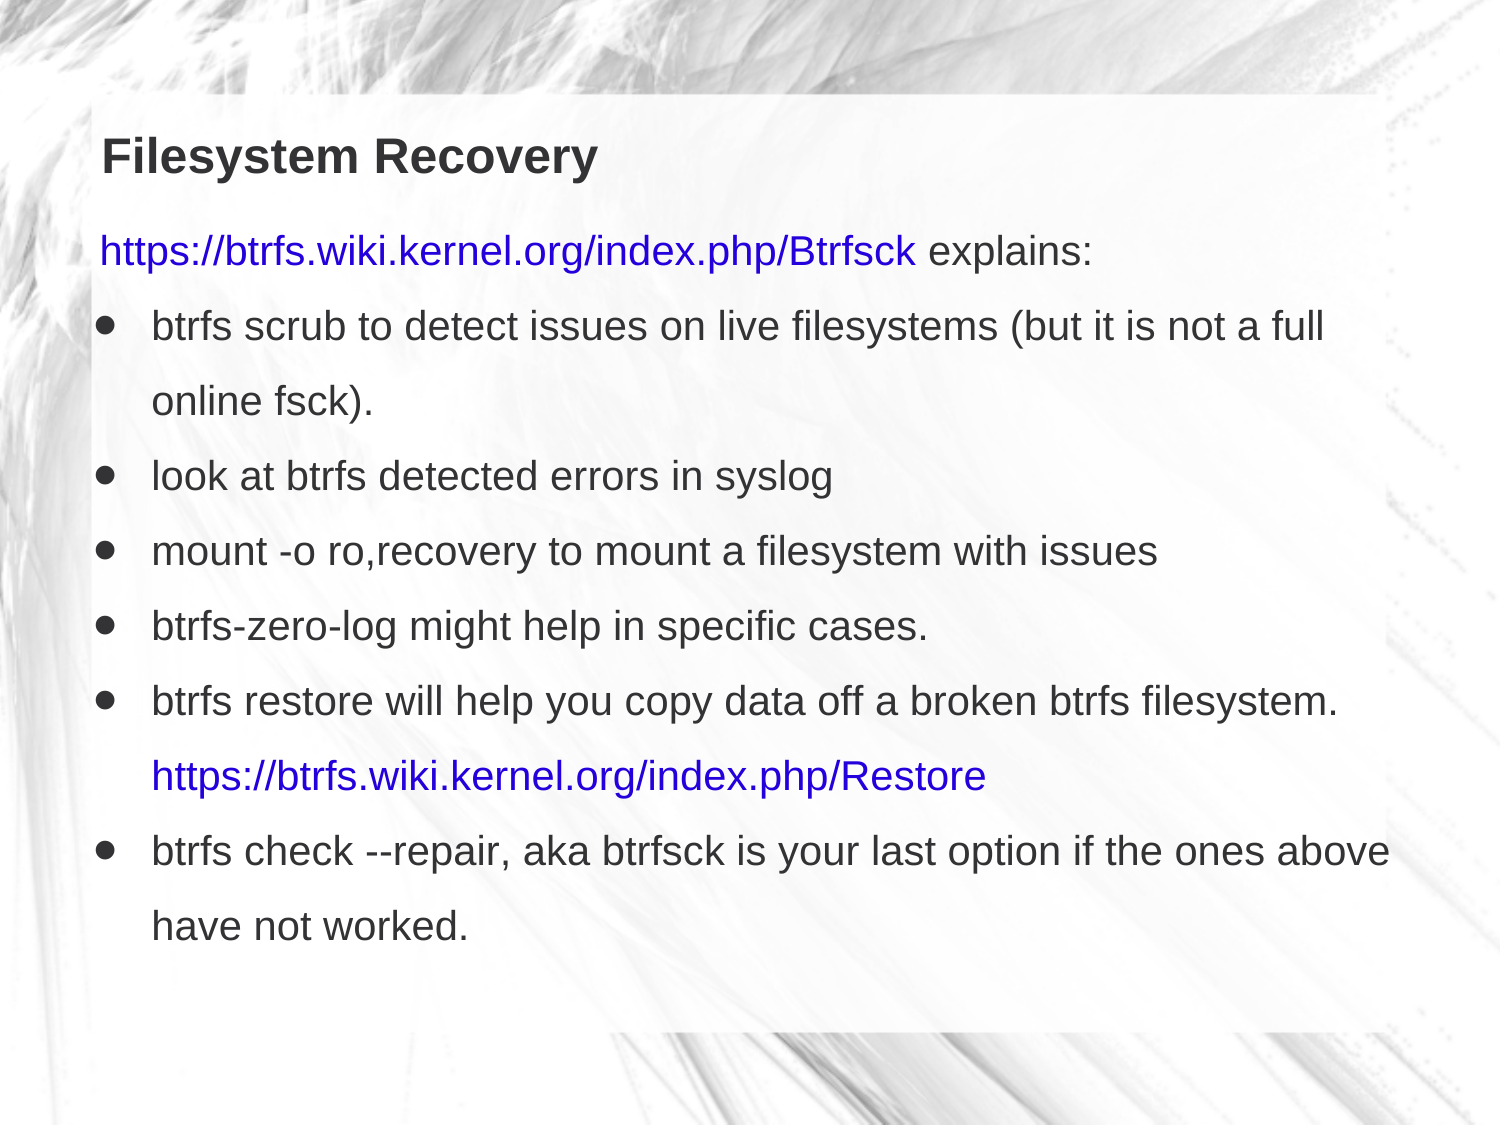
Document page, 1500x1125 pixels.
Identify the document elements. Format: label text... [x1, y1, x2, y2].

title Filesystem Recovery [61, 108, 1412, 184]
list https://btrfs.wiki.kernel.org/index.php/Btrfsck explains: btrfs scrub to detect issues on live filesystems (but it is not a full online fsck). look at btrfs detected errors in syslog mount -o ro,recovery to mount a filesystem with issues btrfs-zero-log might help in specific cases. btrfs restore will help you copy data off a broken btrfs filesystem. https://btrfs.wiki.kernel.org/index.php/Restore btrfs check --repair, aka btrfsck is your last option if the ones above have not worked. [61, 184, 1412, 1006]
picture [0, 0, 1500, 1125]
